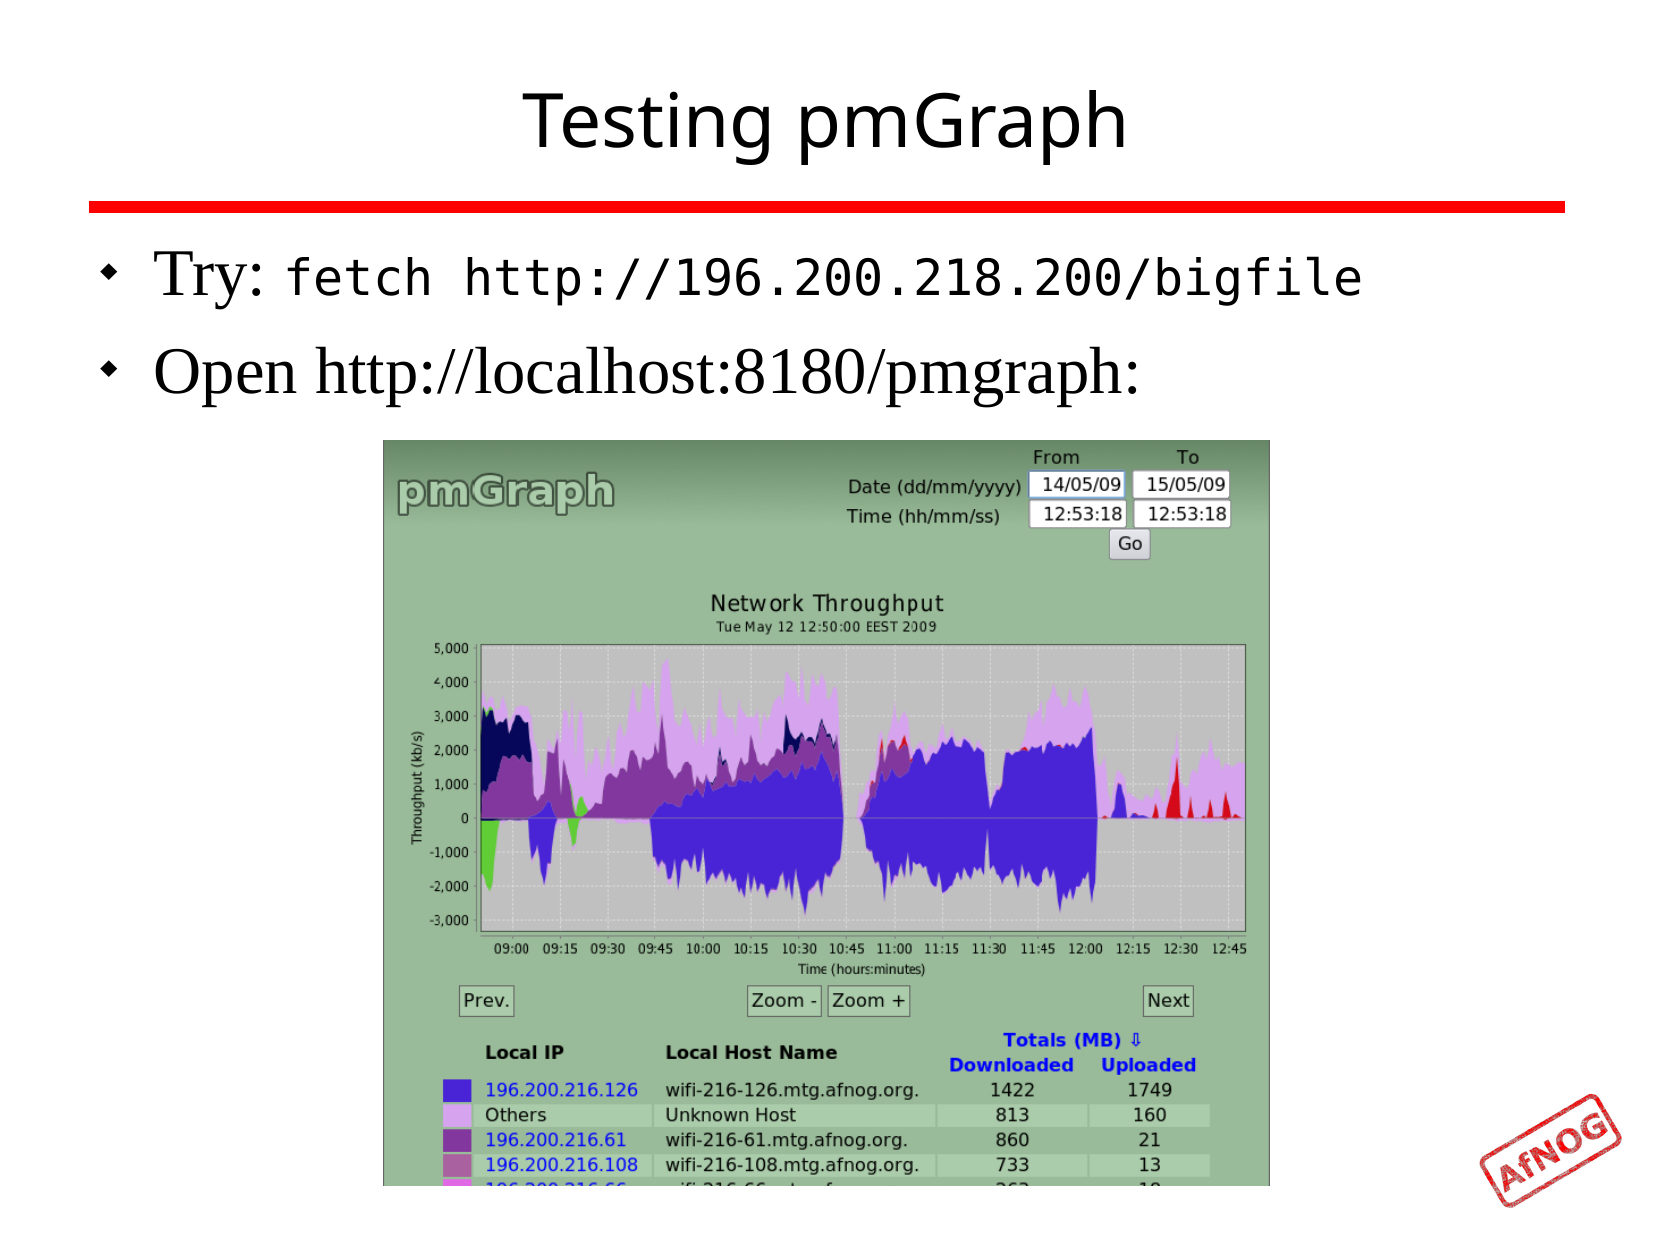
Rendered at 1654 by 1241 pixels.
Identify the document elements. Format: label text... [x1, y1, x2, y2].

title Testing pmGraph [82, 29, 1571, 207]
picture [1476, 1090, 1625, 1211]
list Try: fetch http://196.200.218.200/bigfile Open http://localhost:8180/pmgraph: [82, 236, 1571, 1108]
picture [383, 1108, 1270, 1186]
